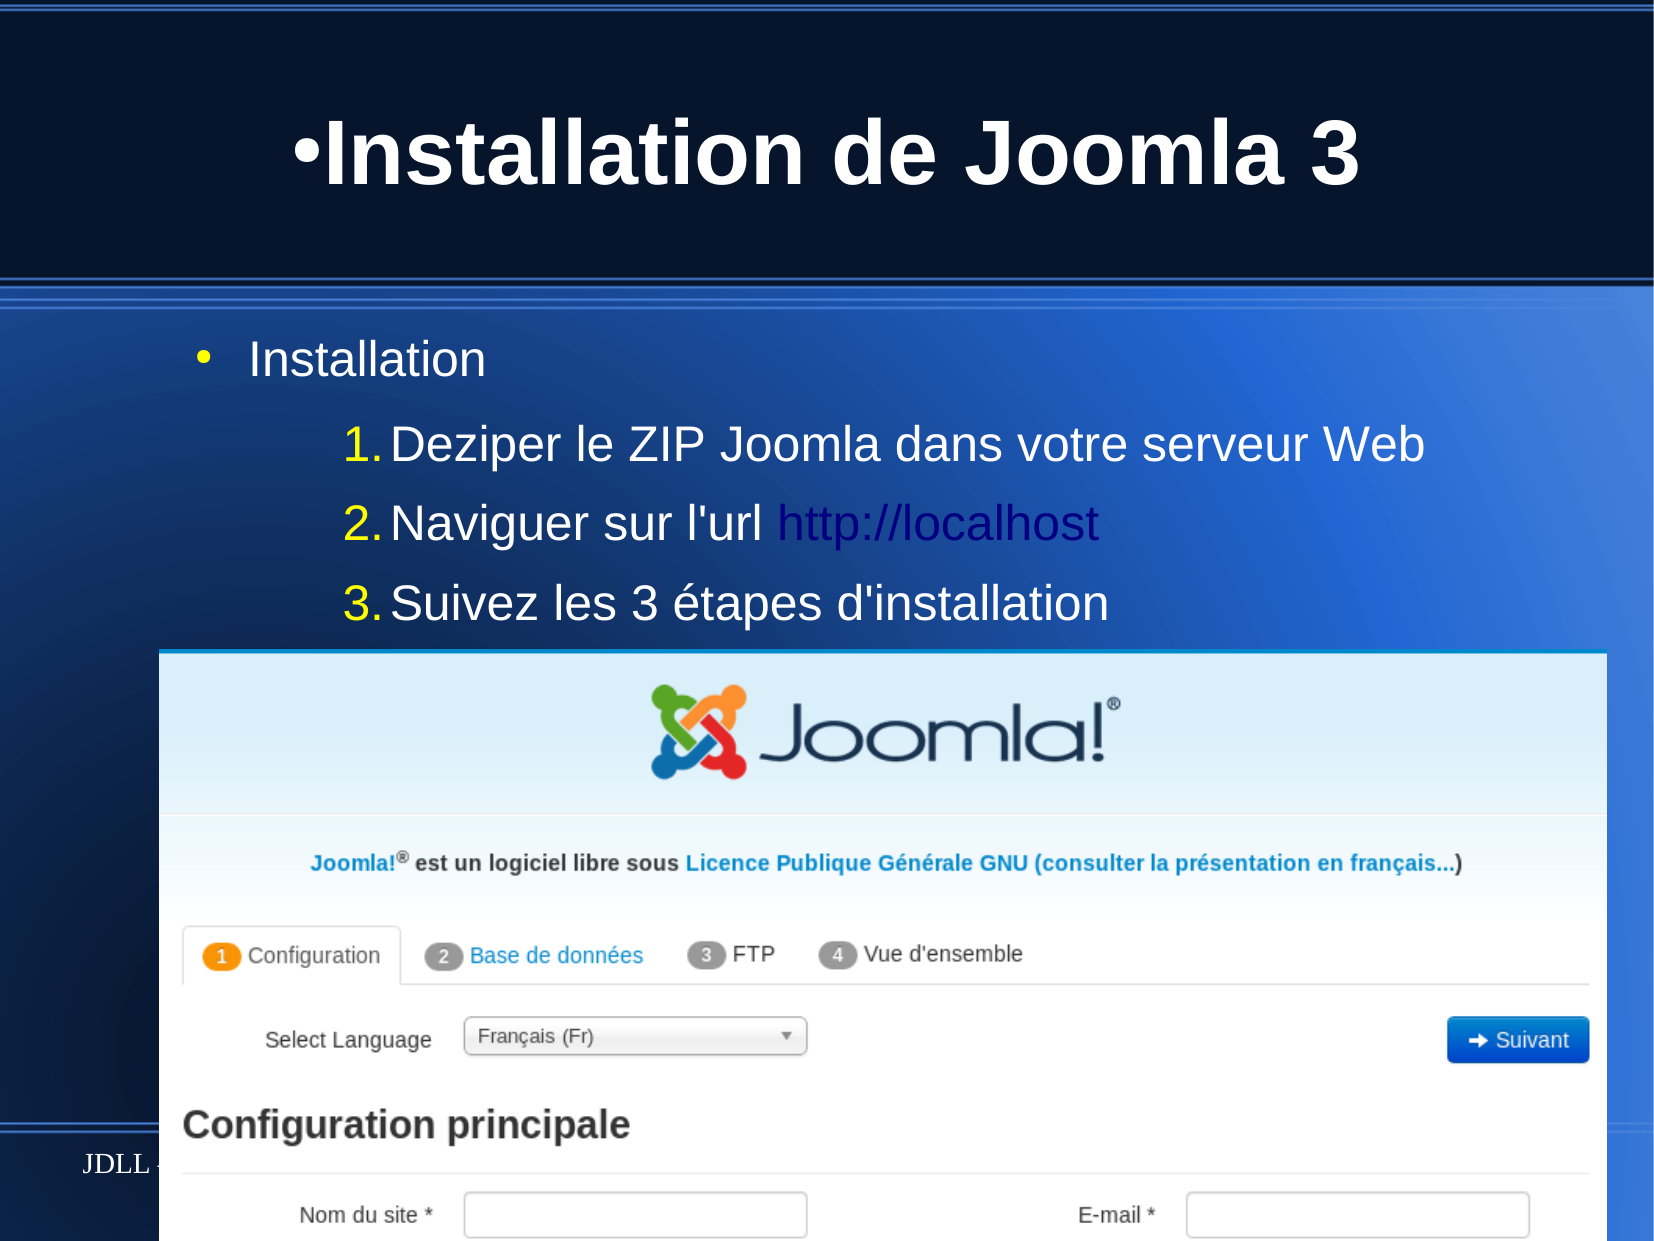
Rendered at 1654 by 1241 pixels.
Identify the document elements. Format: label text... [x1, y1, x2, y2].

list Installation Deziper le ZIP Joomla dans votre serveur Web Naviguer sur l'url http://localhost Suivez les 3 étapes d'installation [106, 330, 1571, 1174]
picture [0, 0, 1654, 1241]
title Installation de Joomla 3 [82, 49, 1571, 257]
